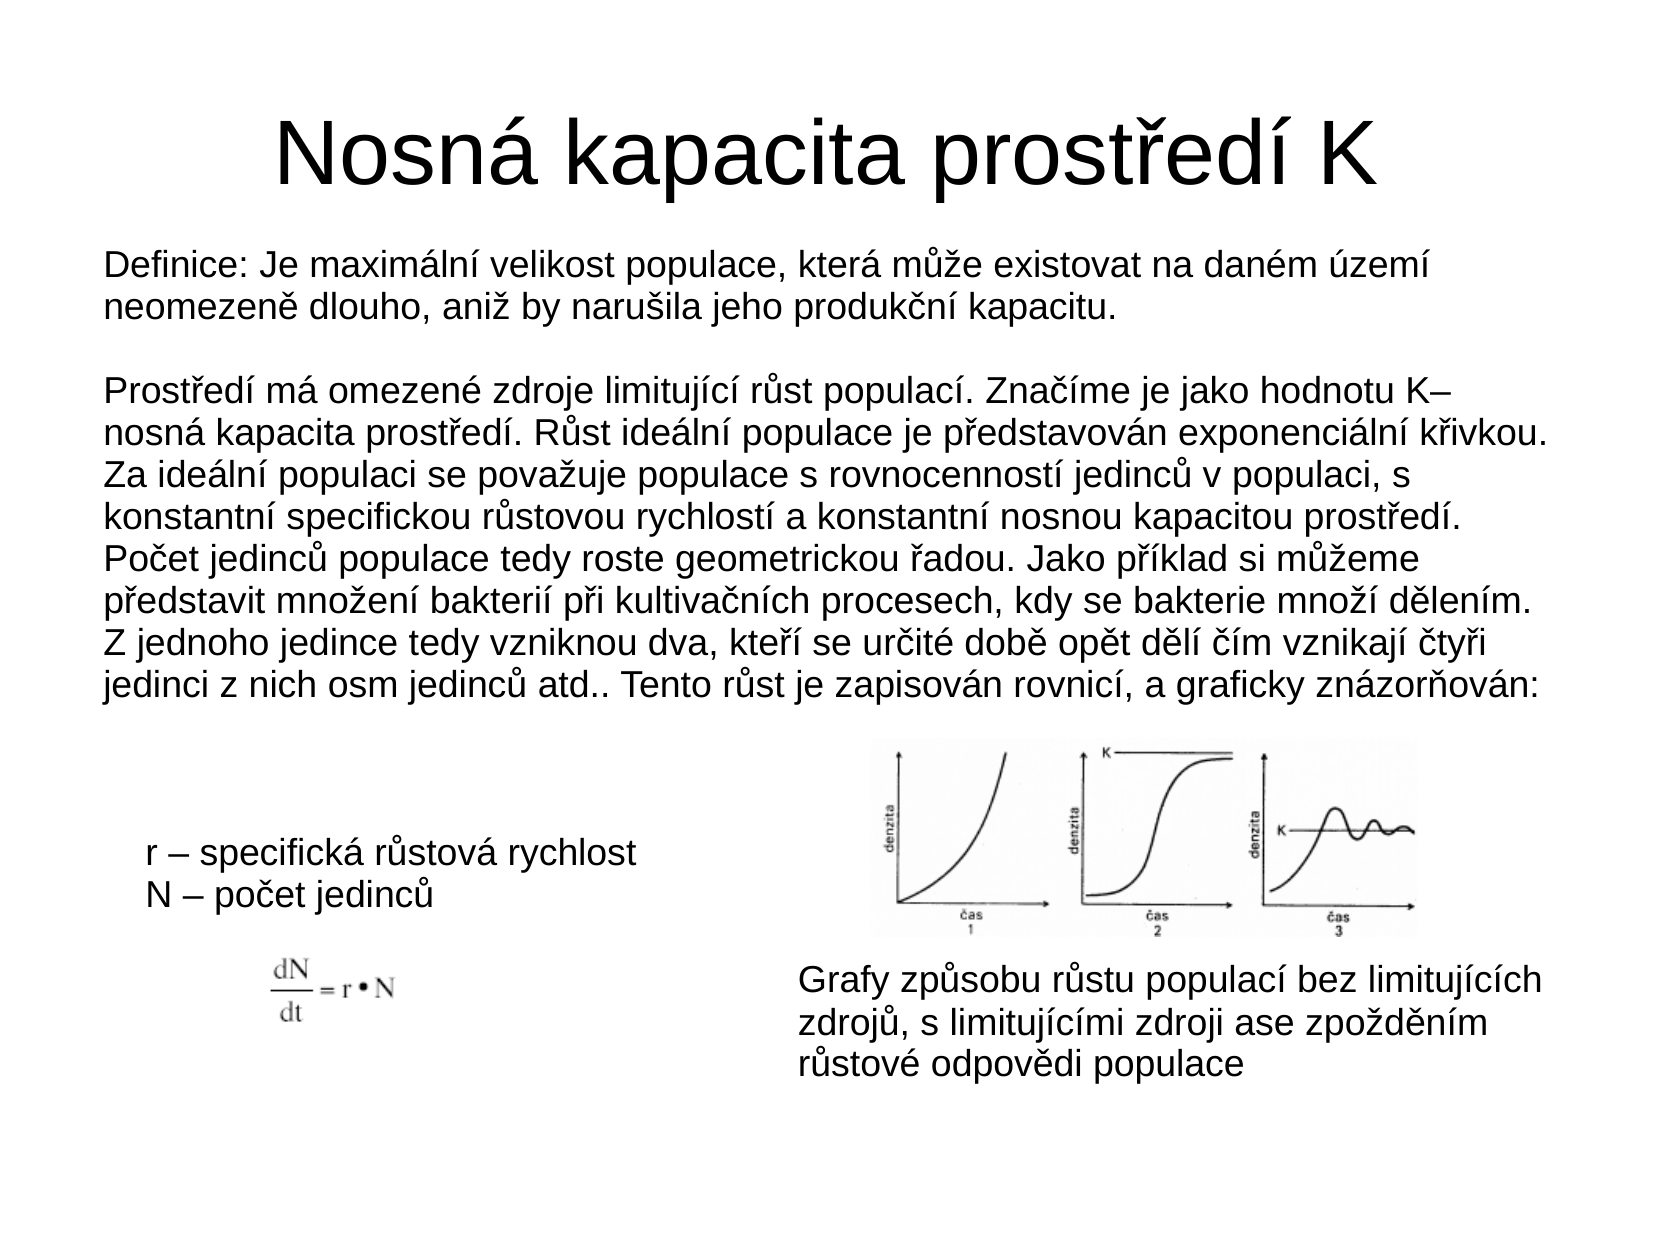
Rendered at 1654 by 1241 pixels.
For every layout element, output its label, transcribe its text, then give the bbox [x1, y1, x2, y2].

title Nosná kapacita prostředí K [82, 56, 1571, 250]
text_box Definice: Je maximální velikost populace, která může existovat na daném území neomezeně dlouho, aniž by narušila jeho produkční kapacitu. Prostředí má omezené zdroje limitující růst populací. Značíme je jako hodnotu K– nosná kapacita prostředí. Růst ideální populace je představován exponenciální křivkou. Za ideální populaci se považuje populace s rovnocenností jedinců v populaci, s konstantní specifickou růstovou rychlostí a konstantní nosnou kapacitou prostředí. Počet jedinců populace tedy roste geometrickou řadou. Jako příklad si můžeme představit množení bakterií při kultivačních procesech, kdy se bakterie množí dělením. Z jednoho jedince tedy vzniknou dva, kteří se určité době opět dělí čím vznikají čtyři jedinci z nich osm jedinců atd.. Tento růst je zapisován rovnicí, a graficky znázorňován: r – specifická růstová rychlost N – počet jedinců [88, 250, 1565, 923]
picture [870, 738, 1418, 937]
text_box Grafy způsobu růstu populací bez limitujících zdrojů, s limitujícími zdroji ase zpožděním růstové odpovědi populace [783, 951, 1565, 1093]
picture [241, 944, 414, 1052]
